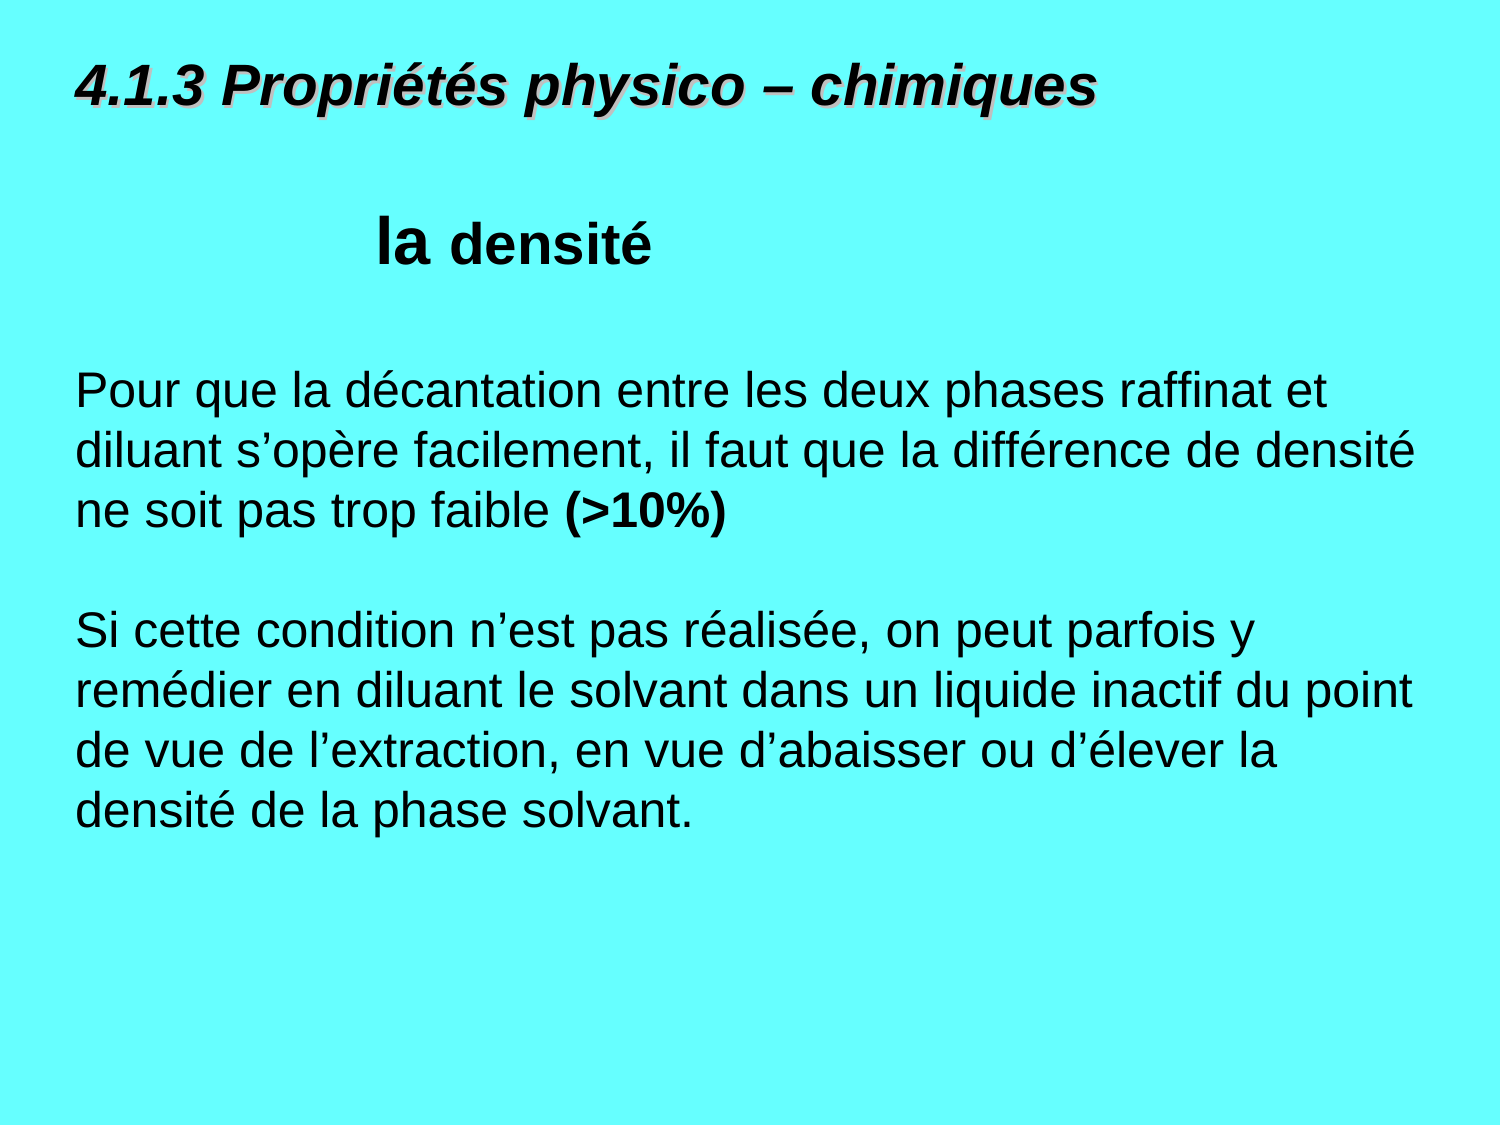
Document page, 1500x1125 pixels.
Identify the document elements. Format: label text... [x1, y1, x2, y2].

text_box 4.1.3 Propriétés physico – chimiques la densité Pour que la décantation entre les deux phases raffinat et diluant s’opère facilement, il faut que la différence de densité ne soit pas trop faible (>10%) Si cette condition n’est pas réalisée, on peut parfois y remédier en diluant le solvant dans un liquide inactif du point de vue de l’extraction, en vue d’abaisser ou d’élever la densité de la phase solvant. [60, 39, 1459, 846]
